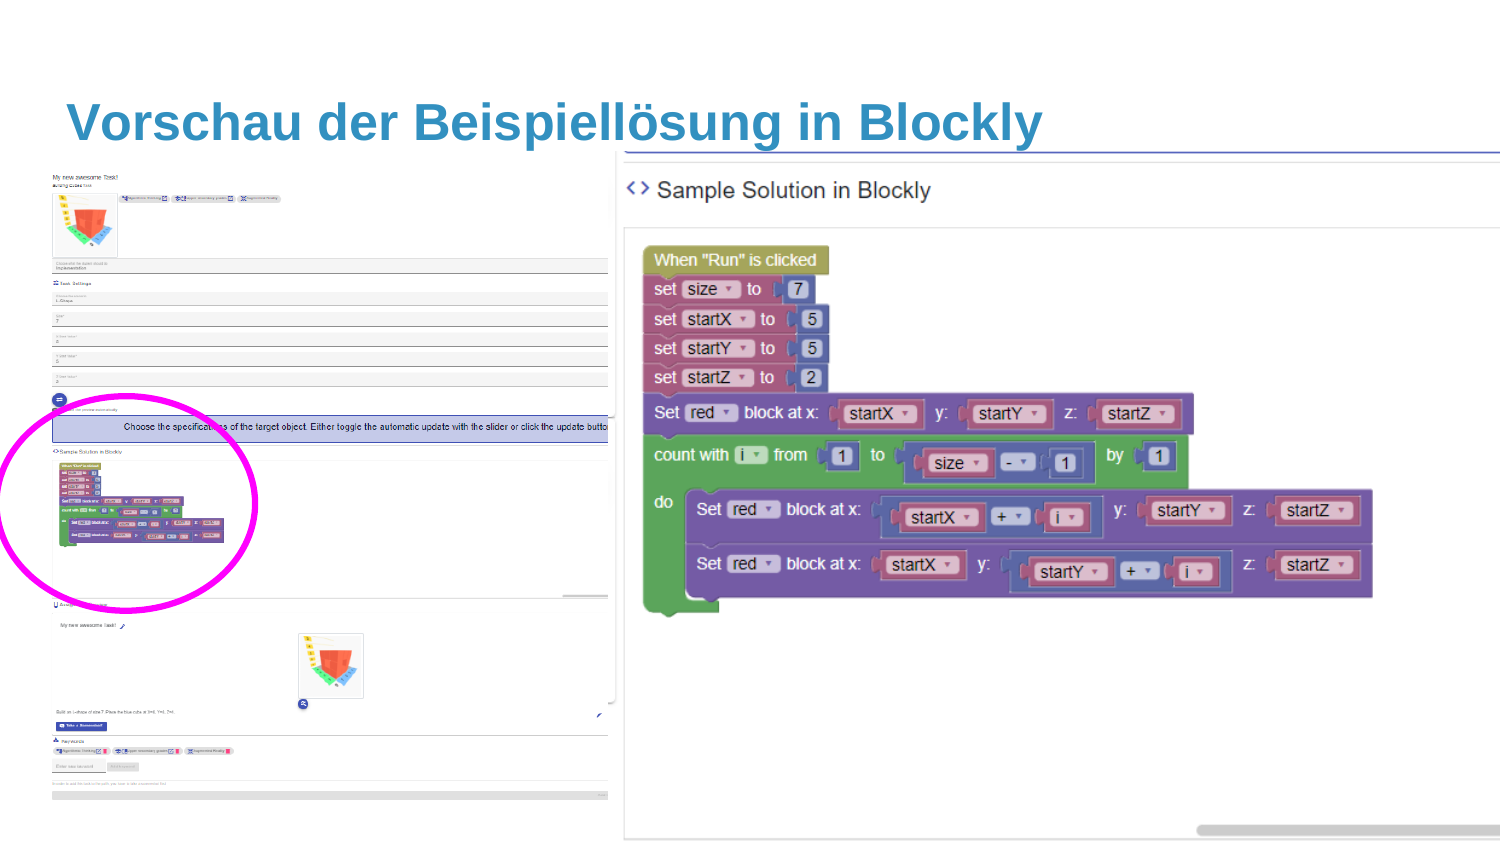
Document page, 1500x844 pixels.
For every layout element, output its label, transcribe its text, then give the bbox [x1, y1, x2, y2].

picture [51, 151, 1500, 844]
picture [51, 400, 251, 607]
title Vorschau der Beispiellösung in Blockly [51, 72, 1449, 167]
